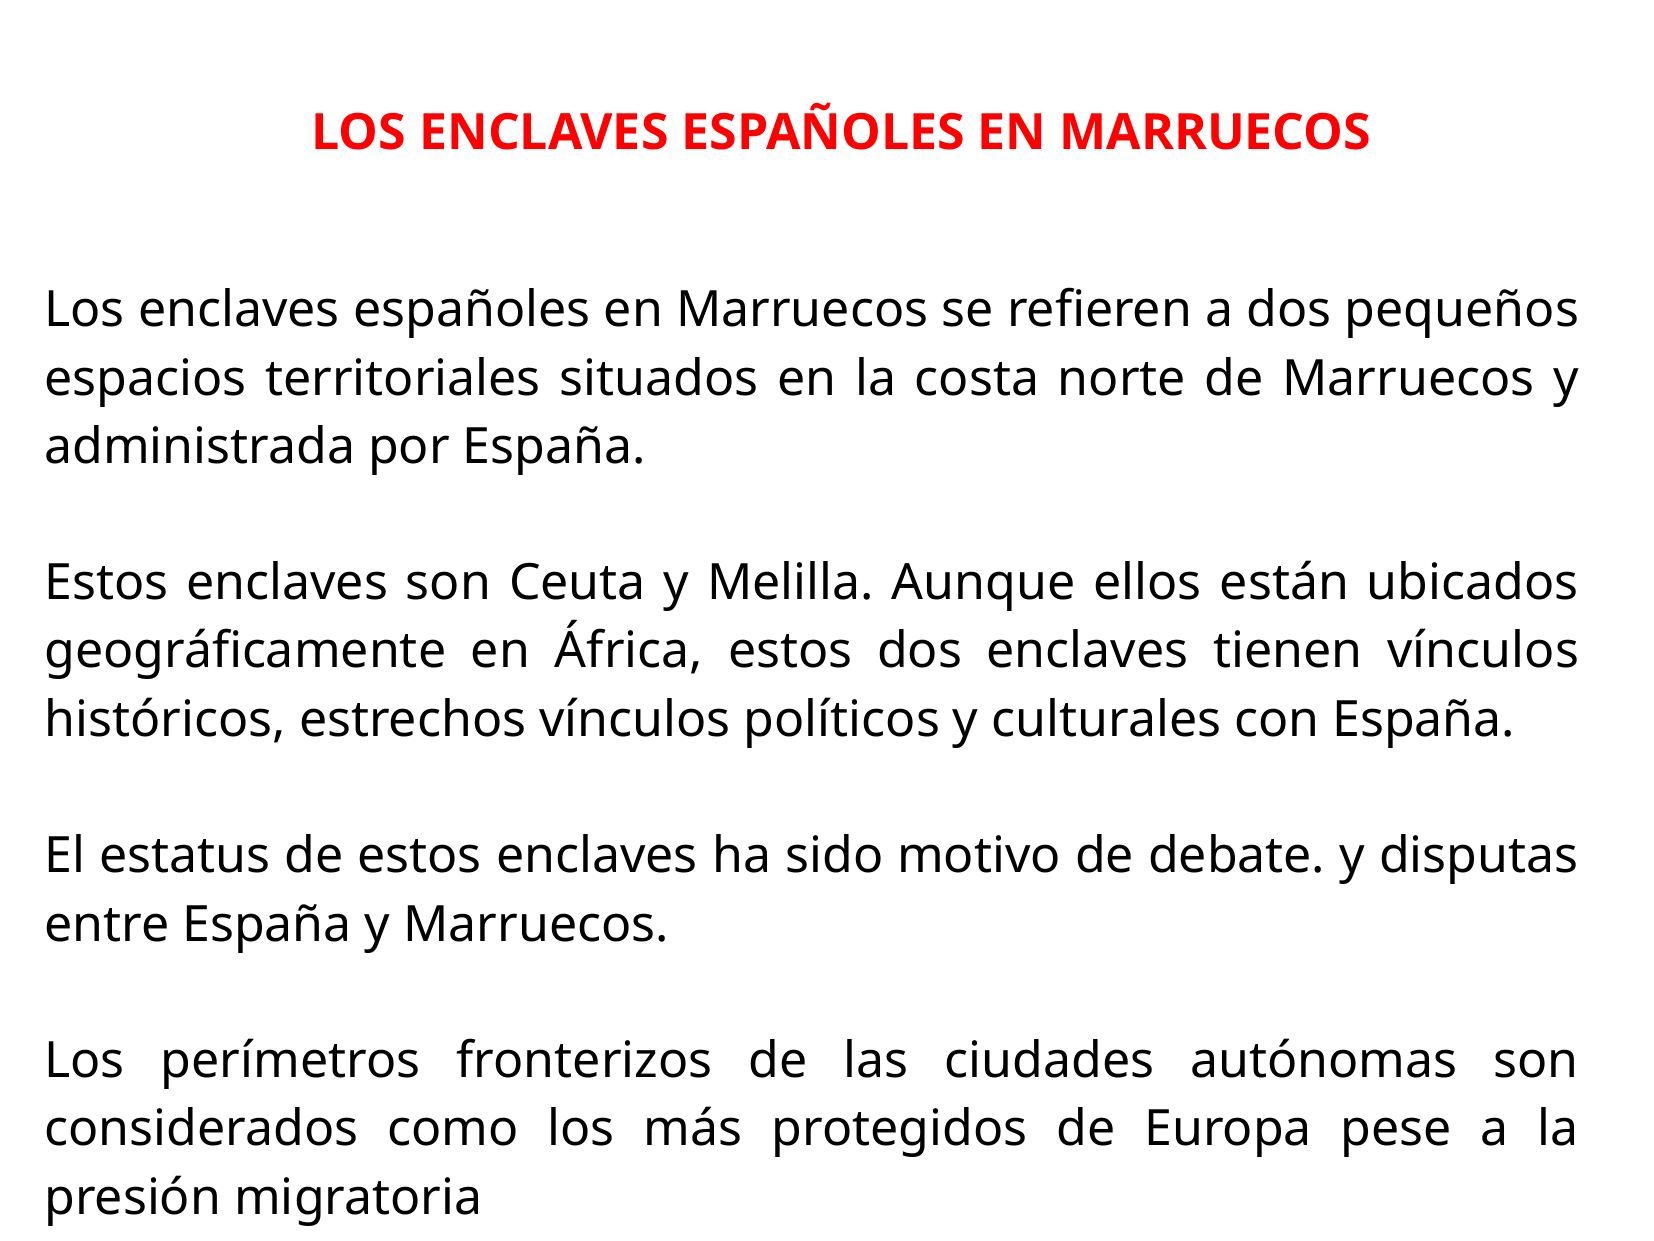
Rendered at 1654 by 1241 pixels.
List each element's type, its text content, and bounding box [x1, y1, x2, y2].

text_box Los enclaves españoles en marruecos [147, 88, 1536, 160]
text_box Los enclaves españoles en Marruecos se refieren a dos pequeños espacios territoriales situados en la costa norte de Marruecos y administrada por España. Estos enclaves son Ceuta y Melilla. Aunque ellos están ubicados geográficamente en África, estos dos enclaves tienen vínculos históricos, estrechos vínculos políticos y culturales con España. El estatus de estos enclaves ha sido motivo de debate. y disputas entre España y Marruecos. Los perímetros fronterizos de las ciudades autónomas son considerados como los más protegidos de Europa pese a la presión migratoria [29, 265, 1595, 1065]
